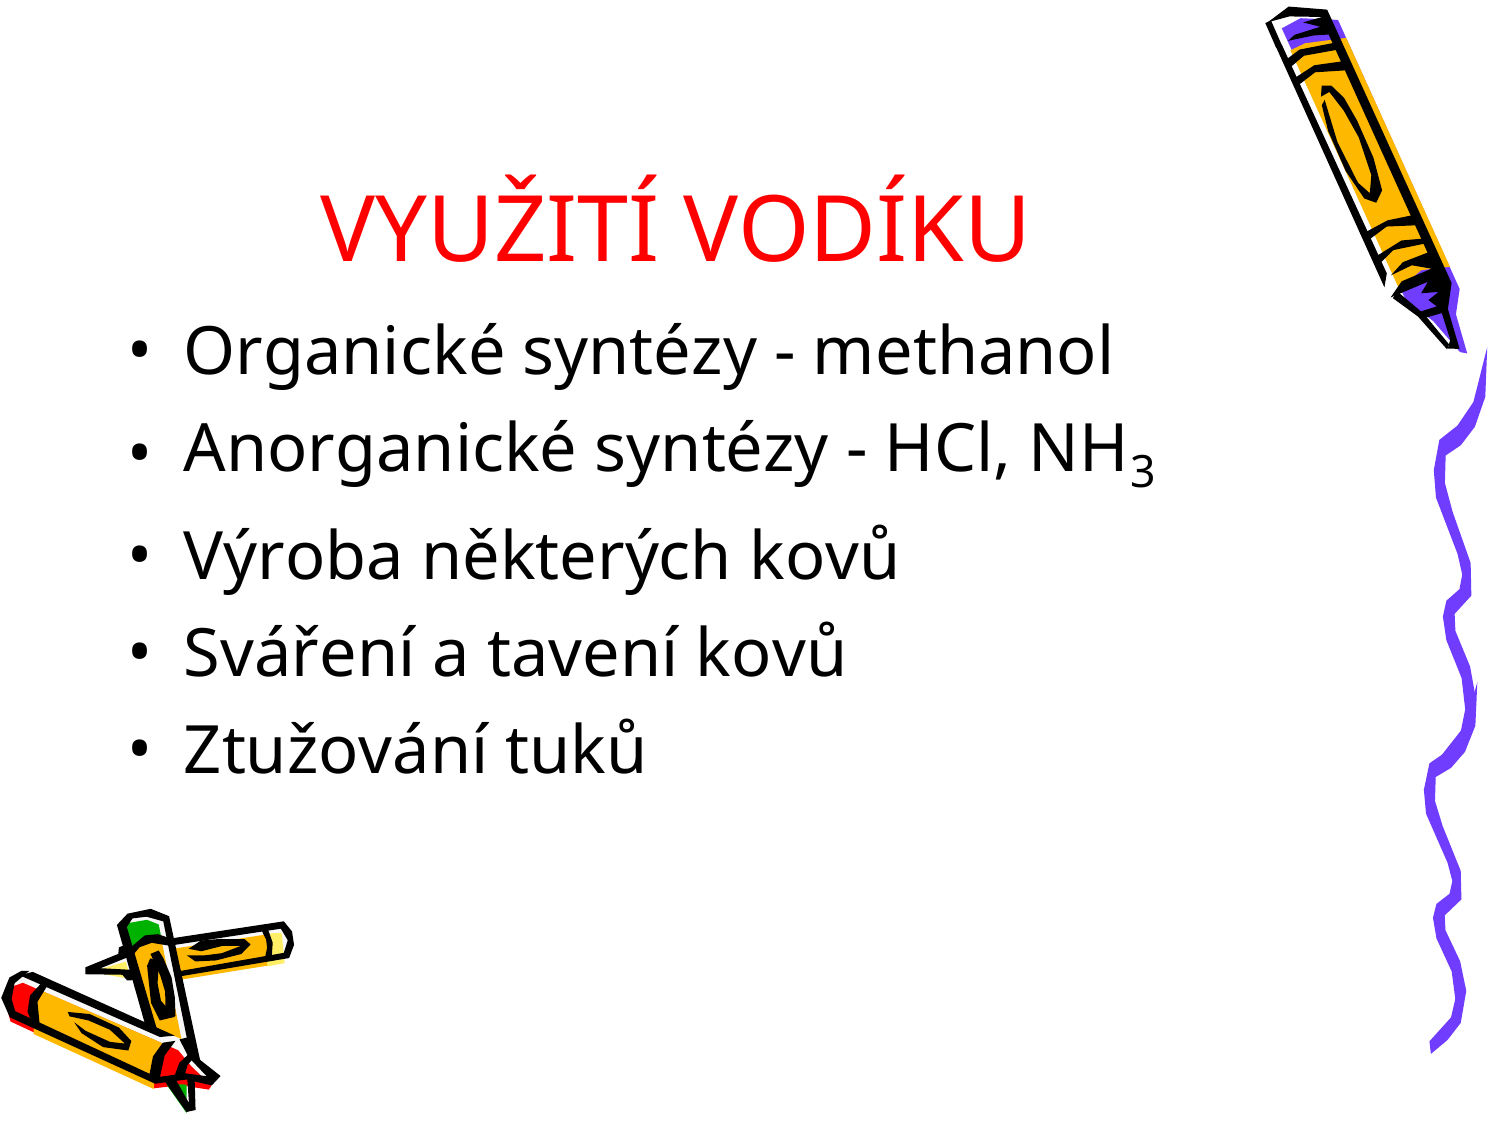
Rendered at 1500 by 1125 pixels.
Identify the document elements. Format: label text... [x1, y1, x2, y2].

title VYUŽITÍ VODÍKU [112, 24, 1240, 288]
list Organické syntézy - methanol Anorganické syntézy - HCl, NH3 Výroba některých kovů Sváření a tavení kovů Ztužování tuků [112, 299, 1375, 901]
